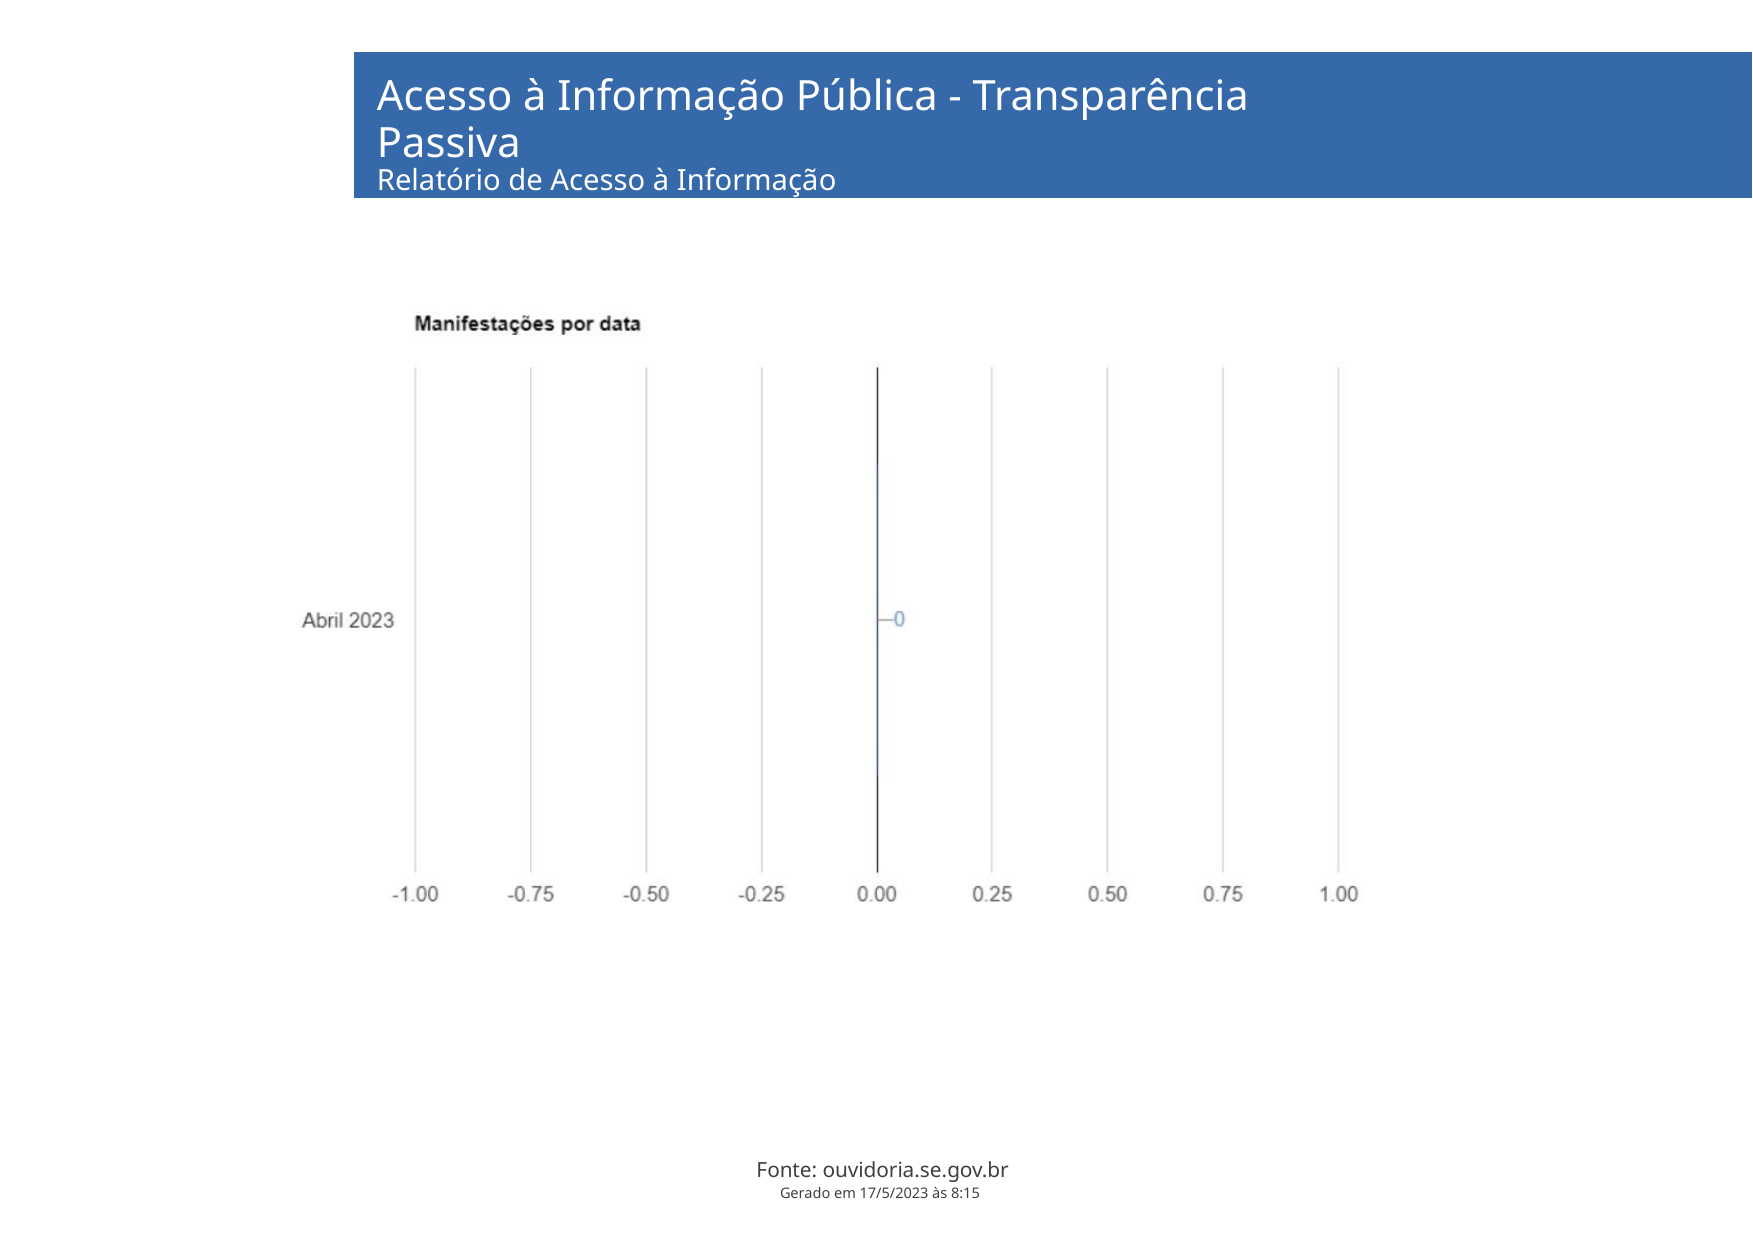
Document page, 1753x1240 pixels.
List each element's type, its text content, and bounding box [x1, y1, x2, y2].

text_box Acesso à Informação Pública - Transparência Passiva Relatório de Acesso à Informação EMSETURAbril a Abril de 2023 [376, 72, 1403, 228]
text_box Fonte: ouvidoria.se.gov.br [756, 1158, 1023, 1182]
text_box [155, 211, 1599, 1028]
text_box Gerado em 17/5/2023 às 8:15 [780, 1184, 999, 1202]
text_box [354, 52, 1752, 198]
